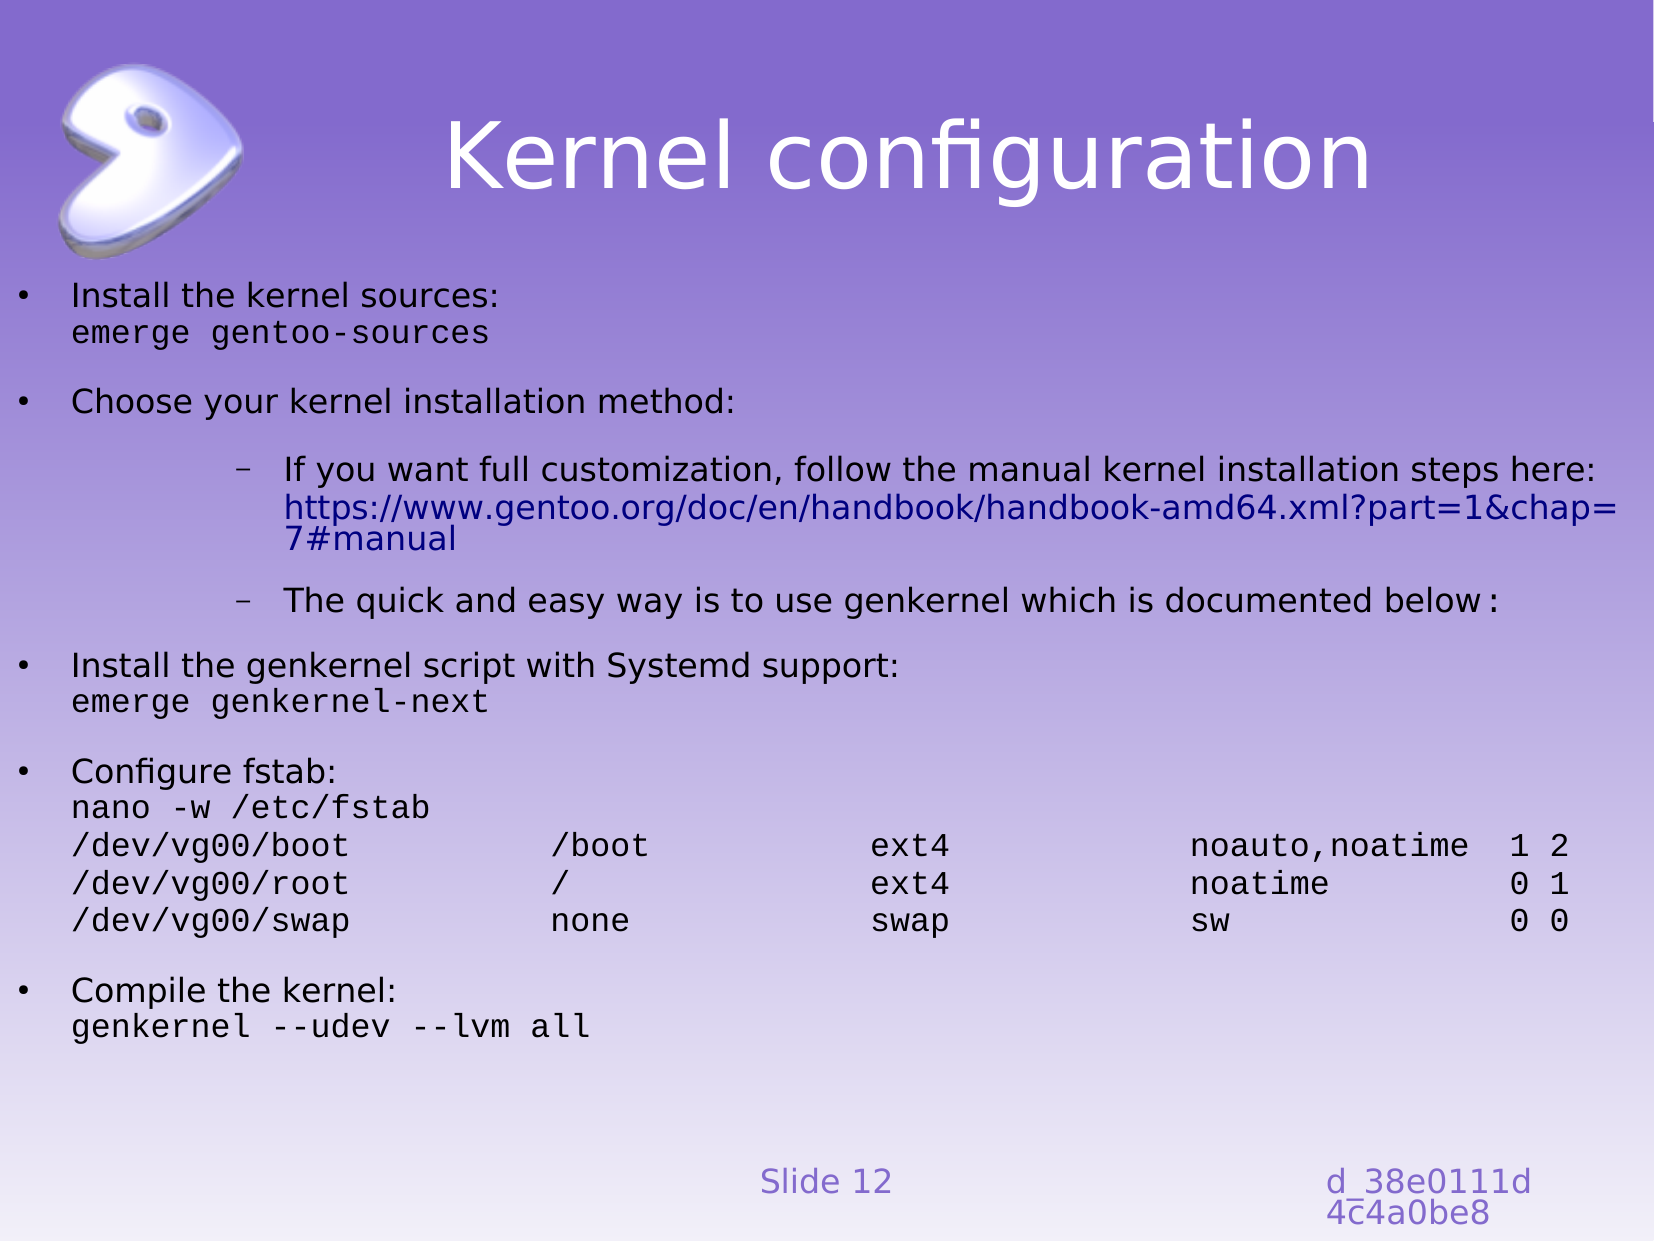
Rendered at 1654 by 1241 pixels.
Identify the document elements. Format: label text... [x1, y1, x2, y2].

picture [49, 61, 248, 266]
title Kernel configuration [288, 44, 1531, 268]
list Install the kernel sources: emerge gentoo-sources Choose your kernel installation method: If you want full customization, follow the manual kernel installation steps here: https://www.gentoo.org/doc/en/handbook/handbook-amd64.xml?part=1&chap=7#manual The quick and easy way is to use genkernel which is documented below: Install the genkernel script with Systemd support: emerge genkernel-next Configure fstab: nano -w /etc/fstab /dev/vg00/boot /boot ext4 noauto,noatime 1 2 /dev/vg00/root / ext4 noatime 0 1 /dev/vg00/swap none swap sw 0 0 Compile the kernel: genkernel --udev --lvm all [0, 277, 1641, 1202]
